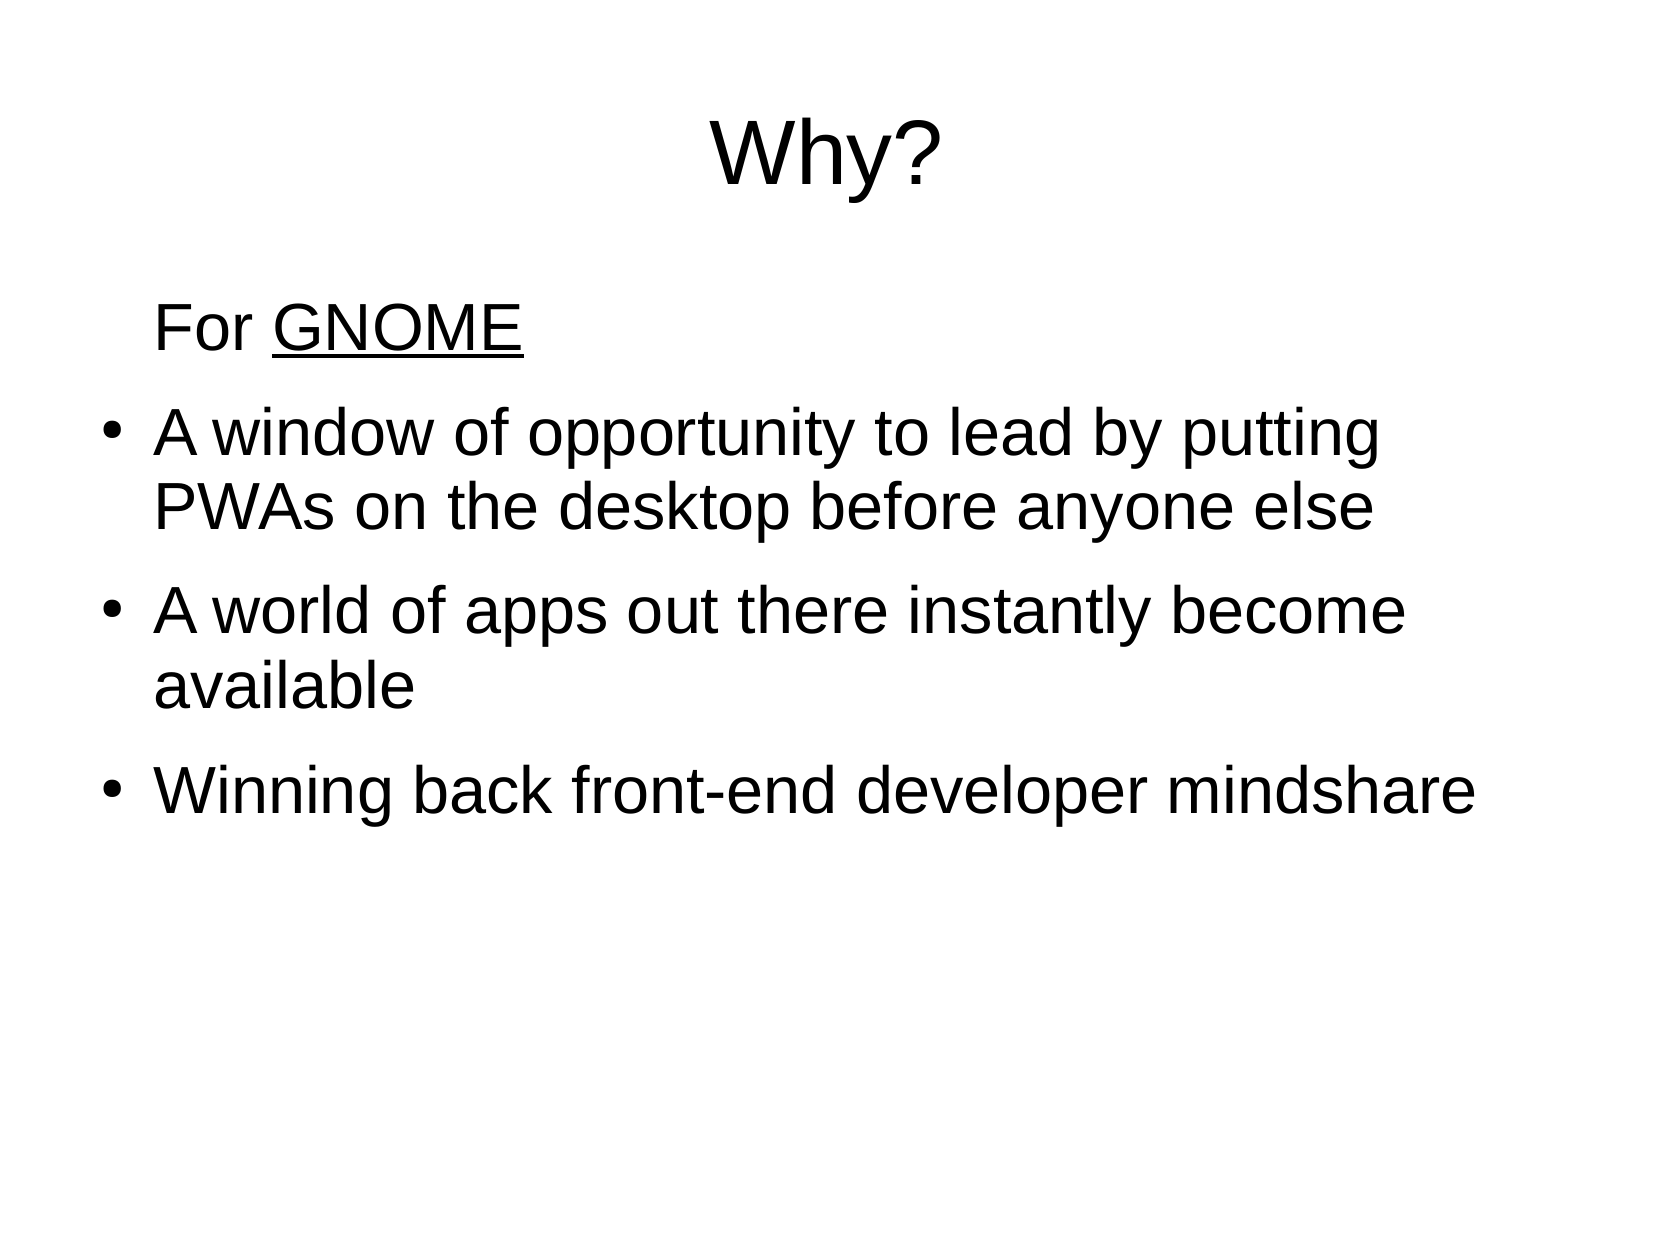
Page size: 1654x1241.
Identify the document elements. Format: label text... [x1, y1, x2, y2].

list For GNOME️ A window of opportunity to lead by putting PWAs on the desktop before anyone else A world of apps out there instantly become available Winning back front-end developer mindshare [82, 290, 1571, 886]
title Why? [82, 49, 1571, 257]
